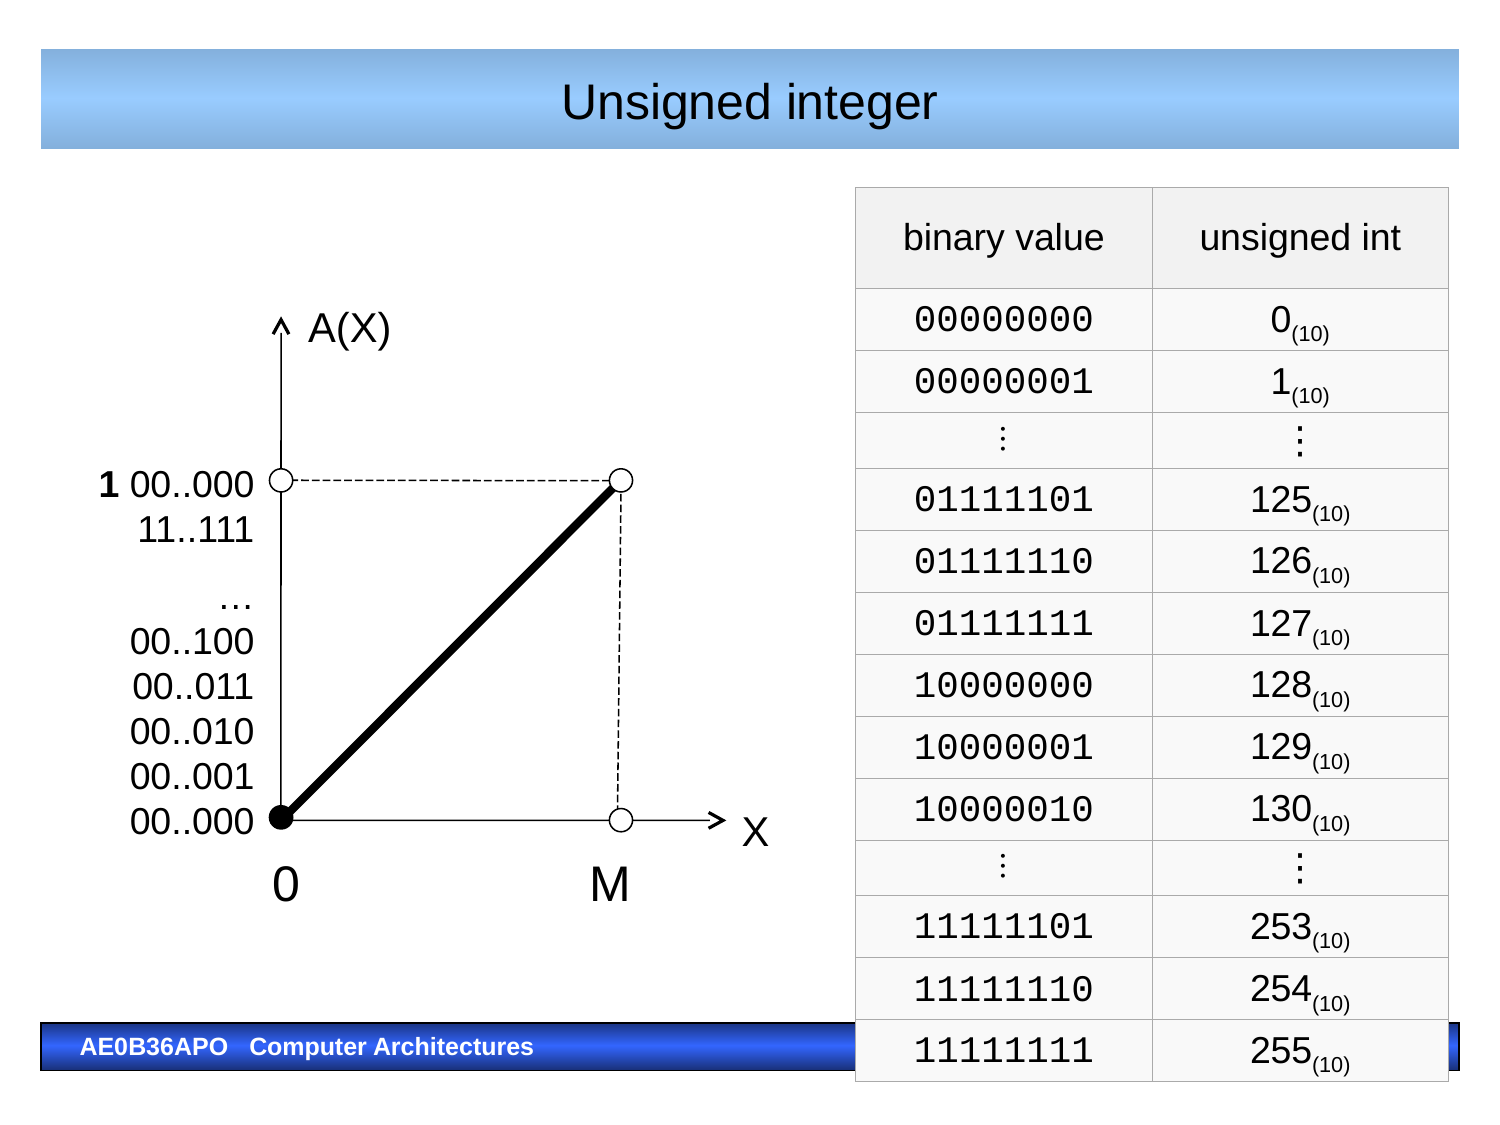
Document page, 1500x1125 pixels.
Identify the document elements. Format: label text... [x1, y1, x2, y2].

table_cell 128(10) [1153, 655, 1448, 716]
table_cell 253(10) [1153, 896, 1448, 957]
table_header unsigned int [1153, 188, 1448, 288]
table_cell 11111101 [856, 896, 1152, 957]
table_cell 255(10) [1153, 1020, 1448, 1081]
text_box [609, 468, 633, 492]
table_cell 127(10) [1153, 593, 1448, 654]
text_box 0 [258, 843, 316, 920]
text_box M [574, 843, 647, 920]
table_cell 130(10) [1153, 779, 1448, 840]
table_cell 01111111 [856, 593, 1152, 654]
text_box X [726, 796, 785, 863]
table_cell 129(10) [1153, 717, 1448, 778]
text_box Unsigned integer [41, 49, 1459, 149]
table_cell 125(10) [1153, 469, 1448, 530]
text_box AE0B36APO Computer Architectures [64, 1023, 855, 1071]
table_cell 10000010 [856, 779, 1152, 840]
table_cell 00000000 [856, 289, 1152, 350]
table_cell 0(10) [1153, 289, 1448, 350]
table_cell 126(10) [1153, 531, 1448, 592]
table_cell ⋮ [1153, 841, 1448, 895]
text_box A(X) [293, 292, 407, 359]
table_cell 1(10) [1153, 351, 1448, 412]
table_cell 11111110 [856, 958, 1152, 1019]
table_cell 00000001 [856, 351, 1152, 412]
table_cell 01111110 [856, 531, 1152, 592]
text_box [270, 805, 293, 829]
table_cell ⋮ [856, 841, 1152, 895]
table_cell ⋮ [856, 413, 1152, 468]
table_cell 10000000 [856, 655, 1152, 716]
table_cell 01111101 [856, 469, 1152, 530]
text_box [609, 808, 633, 832]
table_cell 10000001 [856, 717, 1152, 778]
table_header binary value [856, 188, 1152, 288]
text_box [270, 468, 293, 492]
table_cell 254(10) [1153, 958, 1448, 1019]
table_cell 11111111 [856, 1020, 1152, 1081]
table_cell ⋮ [1153, 413, 1448, 468]
text_box 1 00..000 11..111 … 00..100 00..011 00..010 00..001 00..000 [70, 451, 270, 850]
